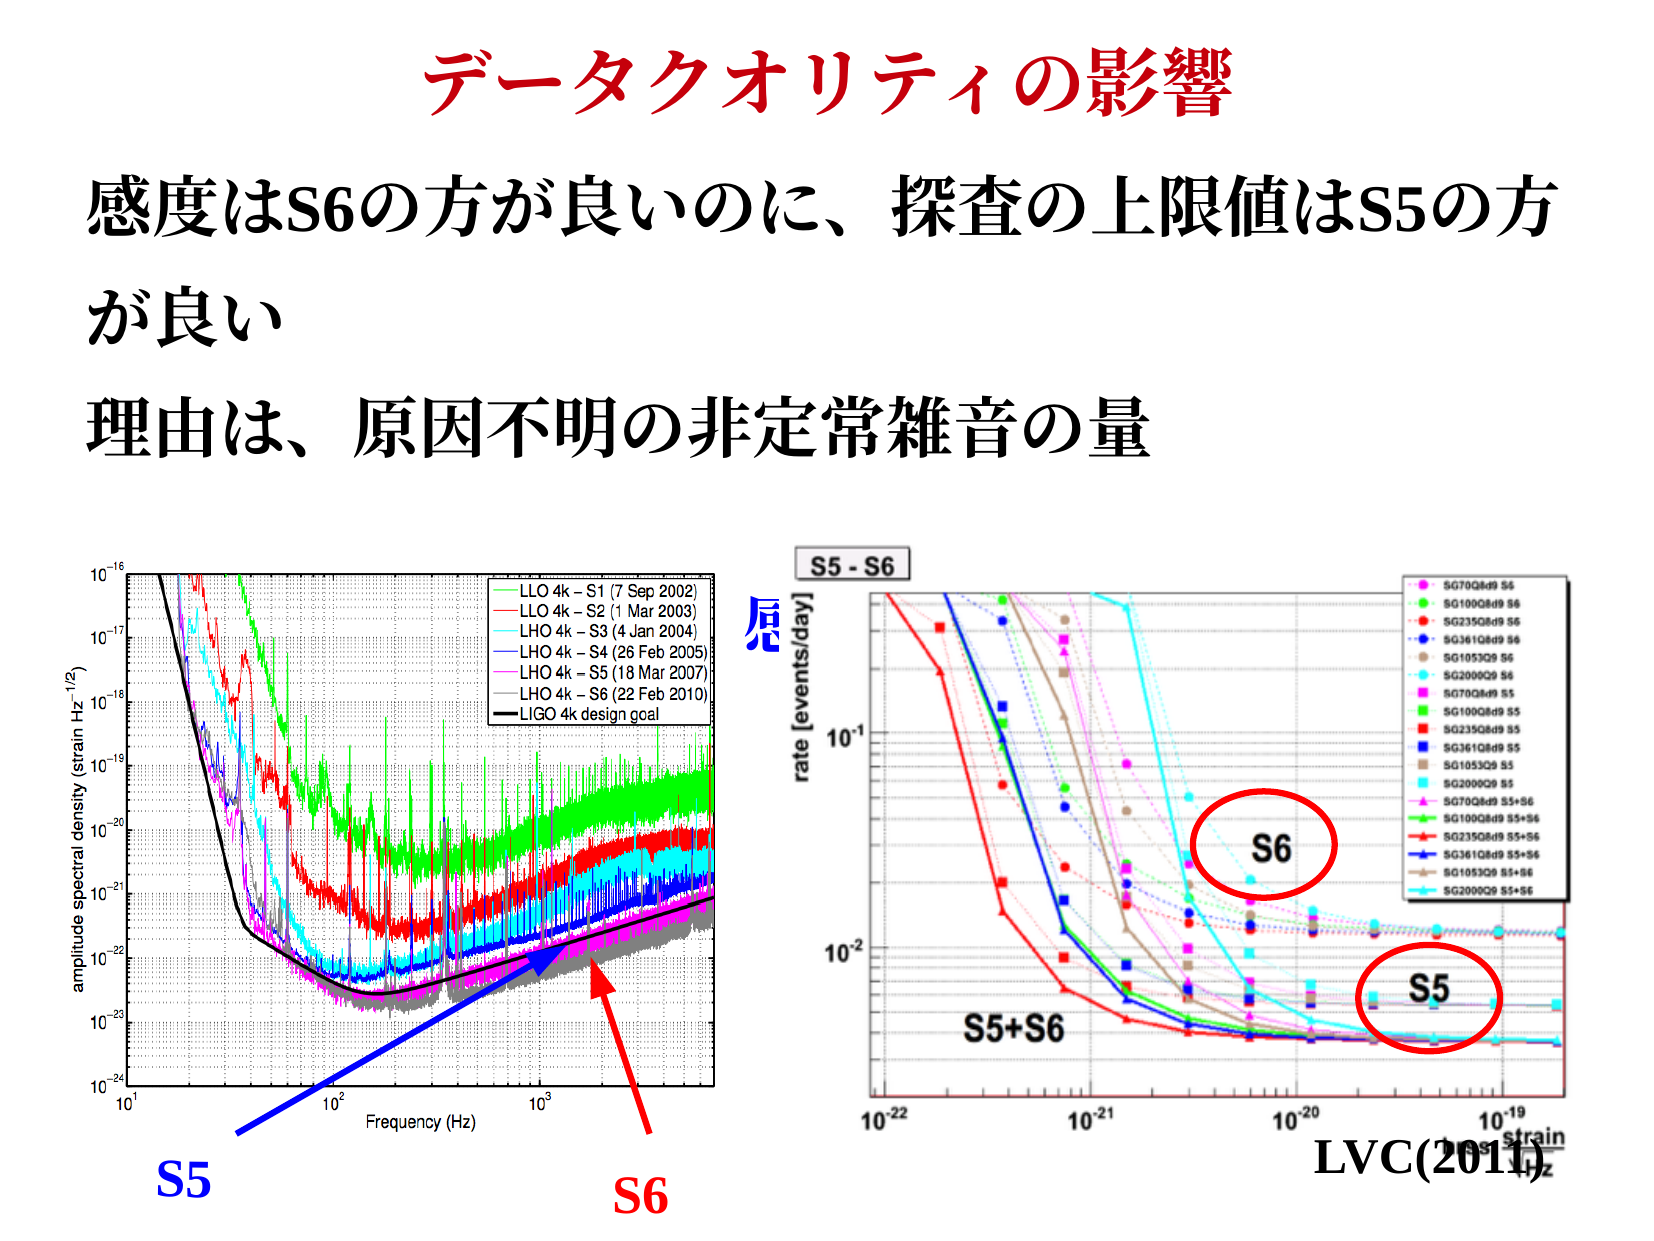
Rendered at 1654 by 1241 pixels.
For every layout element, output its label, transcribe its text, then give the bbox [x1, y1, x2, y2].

text_box S5 [140, 1141, 284, 1214]
text_box 感度はS6の方が良いのに、探査の上限値はS5の方が良い 理由は、原因不明の非定常雑音の量 結局、サイエンスは、感度＋データの質で決まる。 [70, 133, 1642, 674]
text_box LVC(2011) [1299, 1122, 1595, 1187]
picture [47, 561, 721, 1134]
picture [779, 533, 1577, 1187]
text_box S6 [597, 1157, 733, 1227]
title データクオリティの影響 [82, 25, 1571, 130]
